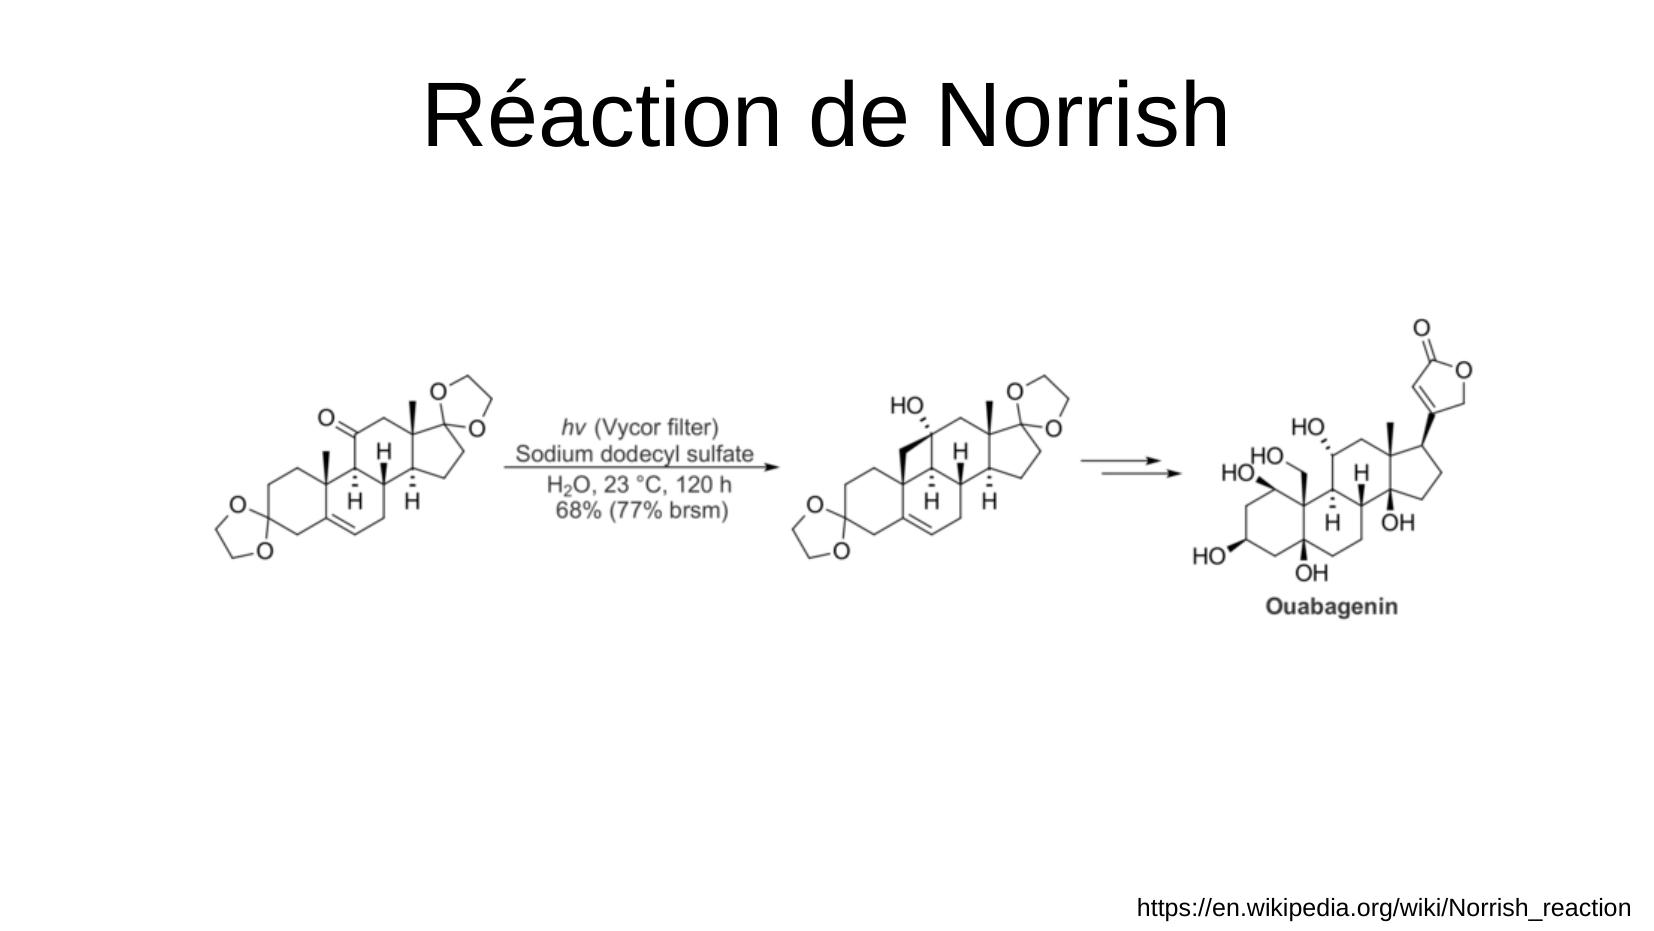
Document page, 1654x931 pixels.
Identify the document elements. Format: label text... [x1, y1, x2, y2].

picture [185, 318, 1489, 641]
title Réaction de Norrish [82, 37, 1571, 193]
text_box https://en.wikipedia.org/wiki/Norrish_reaction [1122, 885, 1654, 931]
